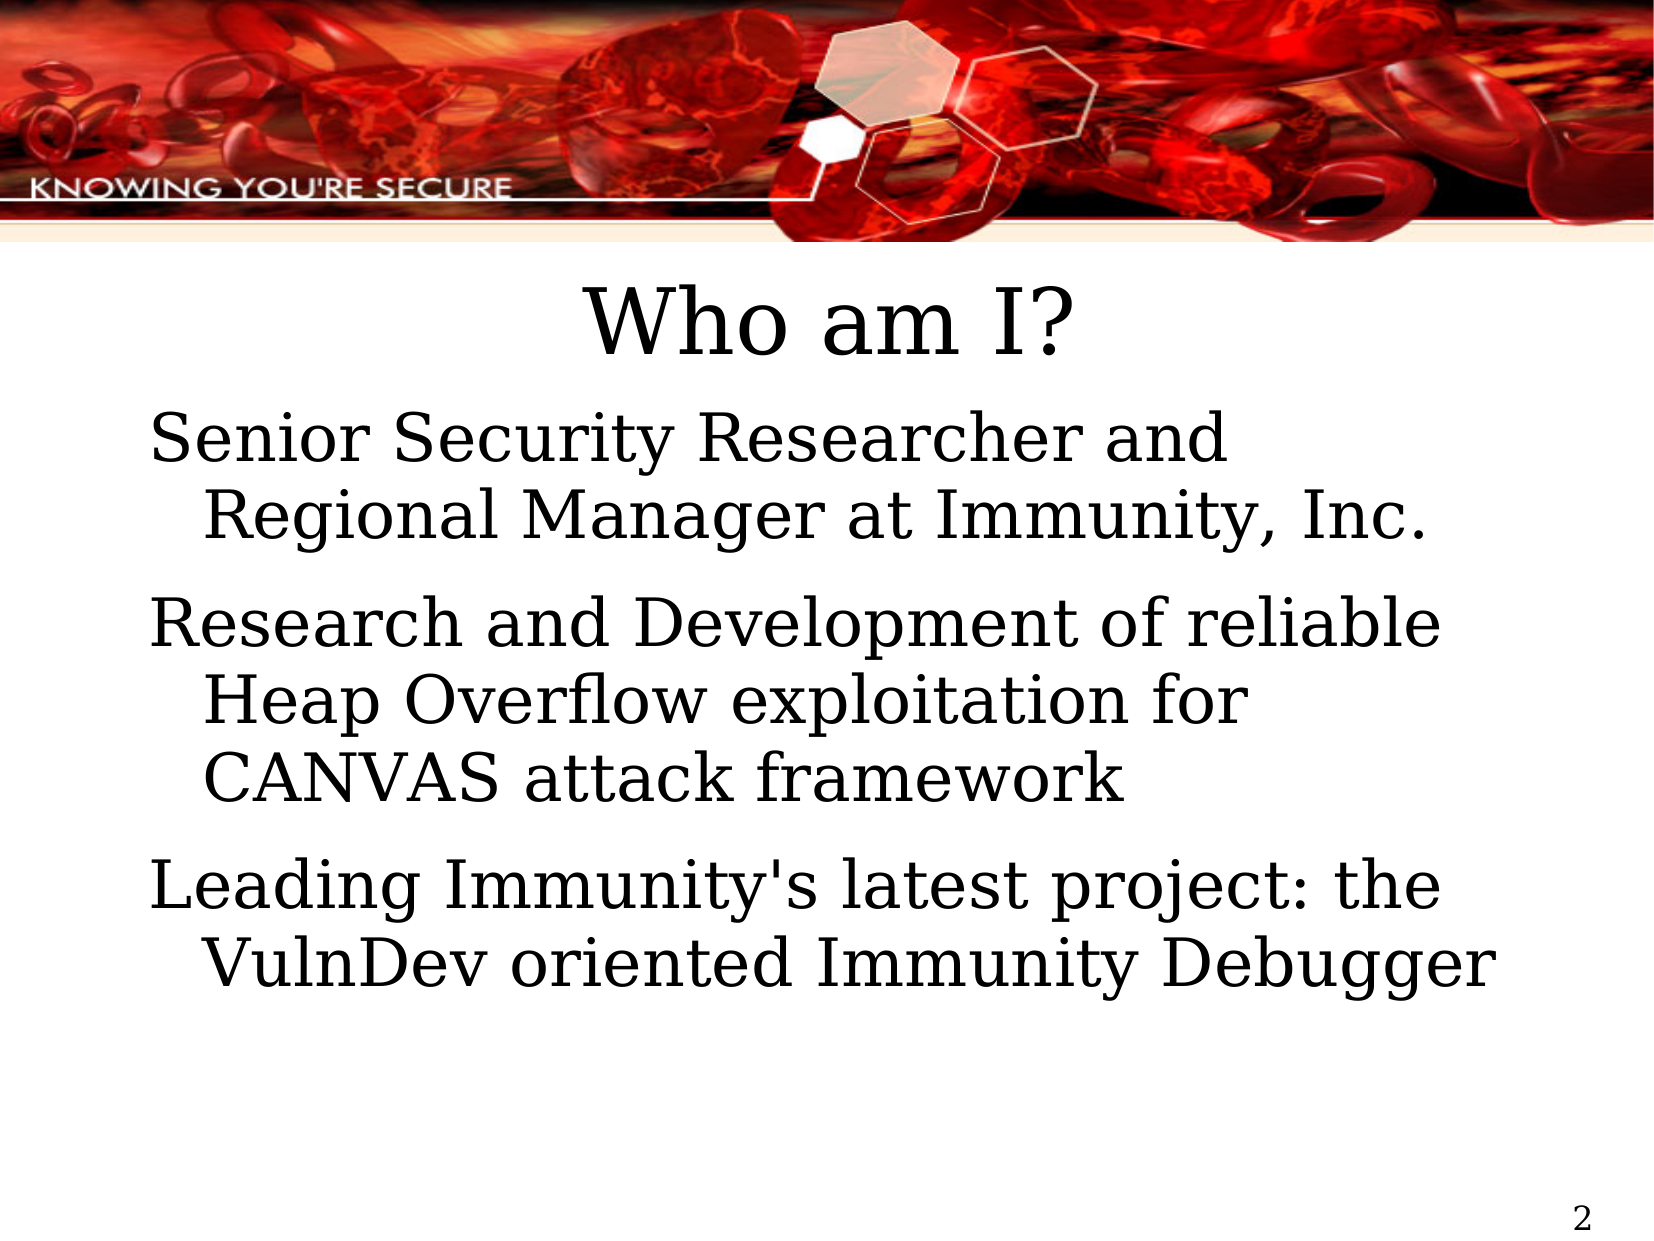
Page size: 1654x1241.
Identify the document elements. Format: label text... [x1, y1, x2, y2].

title Who am I? [123, 219, 1536, 427]
list Senior Security Researcher and Regional Manager at Immunity, Inc. Research and Development of reliable Heap Overflow exploitation for CANVAS attack framework Leading Immunity's latest project: the VulnDev oriented Immunity Debugger [131, 399, 1544, 1236]
picture [0, 0, 1654, 242]
